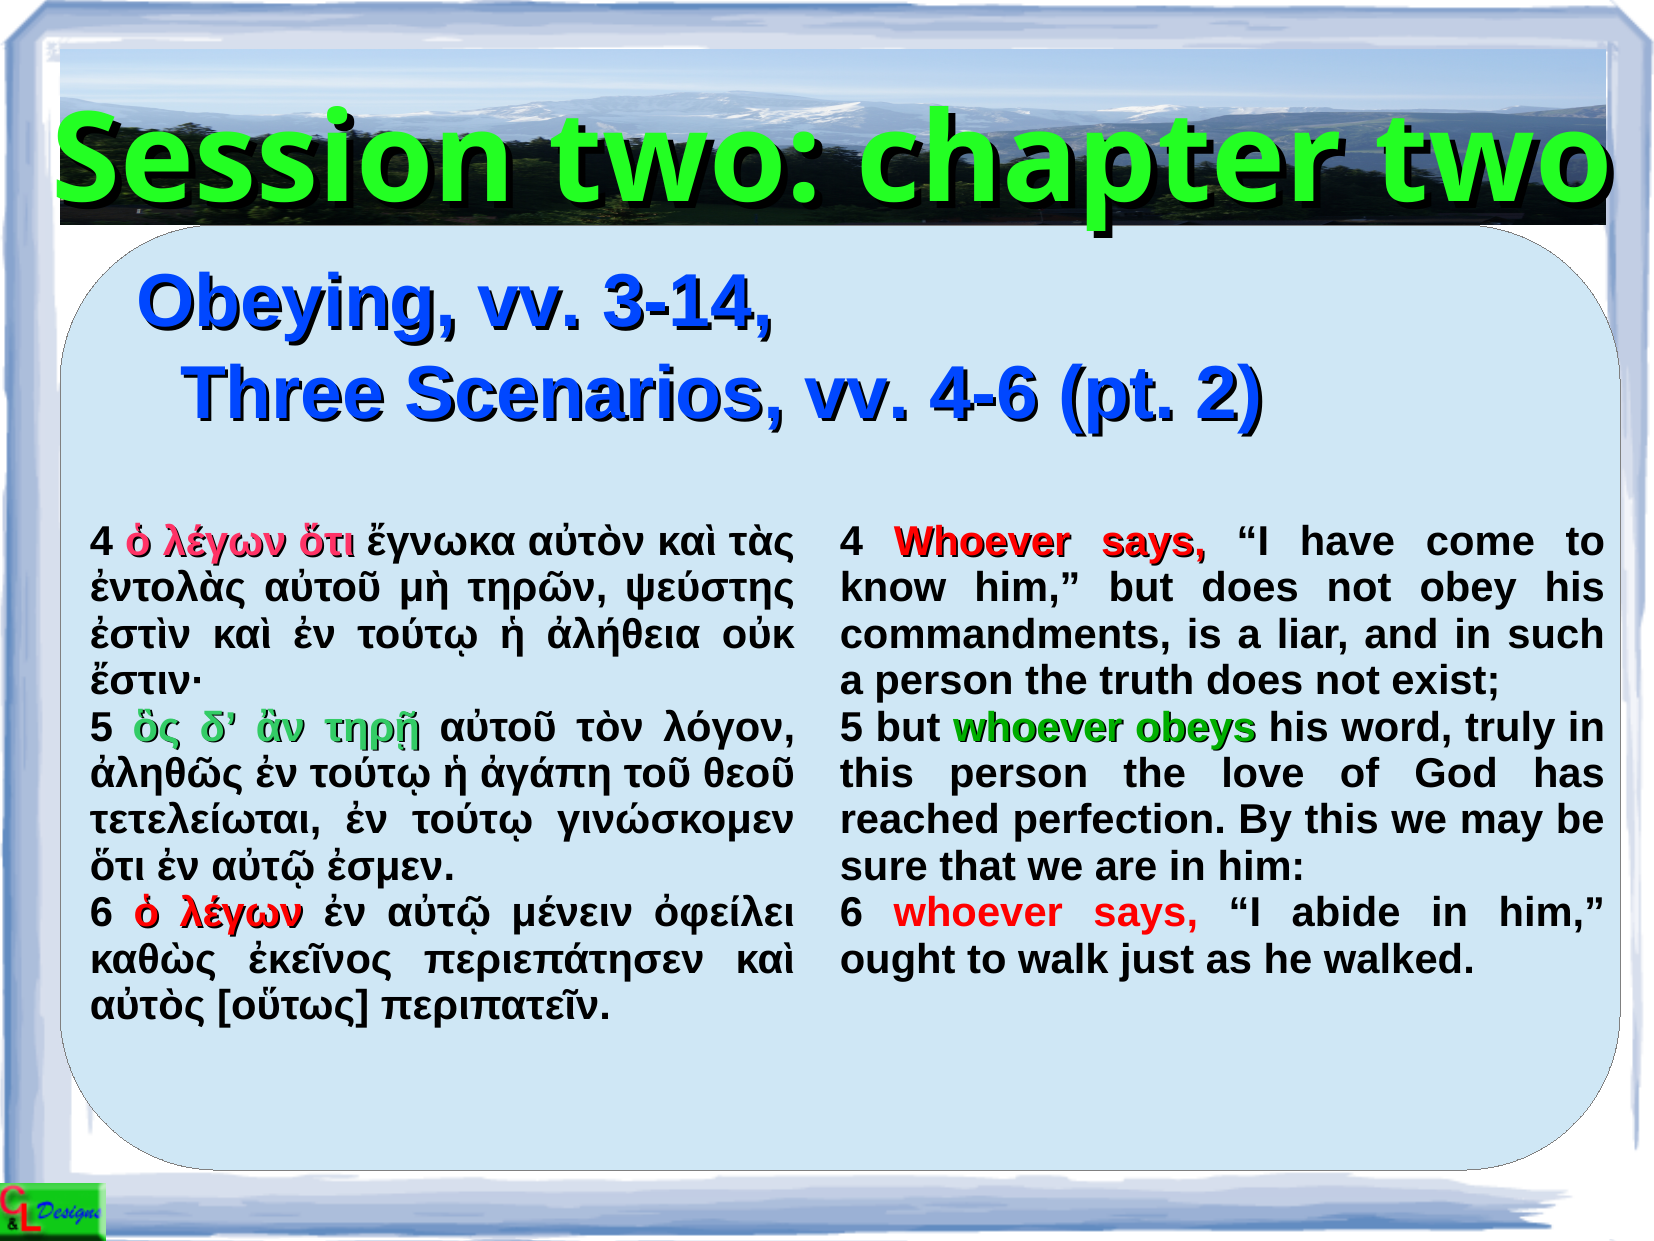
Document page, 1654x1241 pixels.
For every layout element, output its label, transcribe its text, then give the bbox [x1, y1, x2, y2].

picture [0, 0, 1654, 1241]
title Session two: chapter two [45, 29, 1621, 277]
text_box [60, 277, 1621, 1171]
text_box 4 ὁ λέγων ὅτι ἔγνωκα αὐτὸν καὶ τὰς ἐντολὰς αὐτοῦ μὴ τηρῶν, ψεύστης ἐστὶν καὶ ἐν τούτῳ ἡ ἀλήθεια οὐκ ἔστιν· 5 ὃς δʼ ἂν τηρῇ αὐτοῦ τὸν λόγον, ἀληθῶς ἐν τούτῳ ἡ ἀγάπη τοῦ θεοῦ τετελείωται, ἐν τούτῳ γινώσκομεν ὅτι ἐν αὐτῷ ἐσμεν. 6 ὁ λέγων ἐν αὐτῷ μένειν ὀφείλει καθὼς ἐκεῖνος περιεπάτησεν καὶ αὐτὸς [οὕτως] περιπατεῖν. [75, 510, 811, 1182]
subtitle Obeying, vv. 3-14, Three Scenarios, vv. 4-6 (pt. 2) [105, 225, 1558, 435]
text_box 4 Whoever says, “I have come to know him,” but does not obey his commandments, is a liar, and in such a person the truth does not exist; 5 but whoever obeys his word, truly in this person the love of God has reached perfection. By this we may be sure that we are in him: 6 whoever says, “I abide in him,” ought to walk just as he walked. [825, 510, 1621, 1230]
